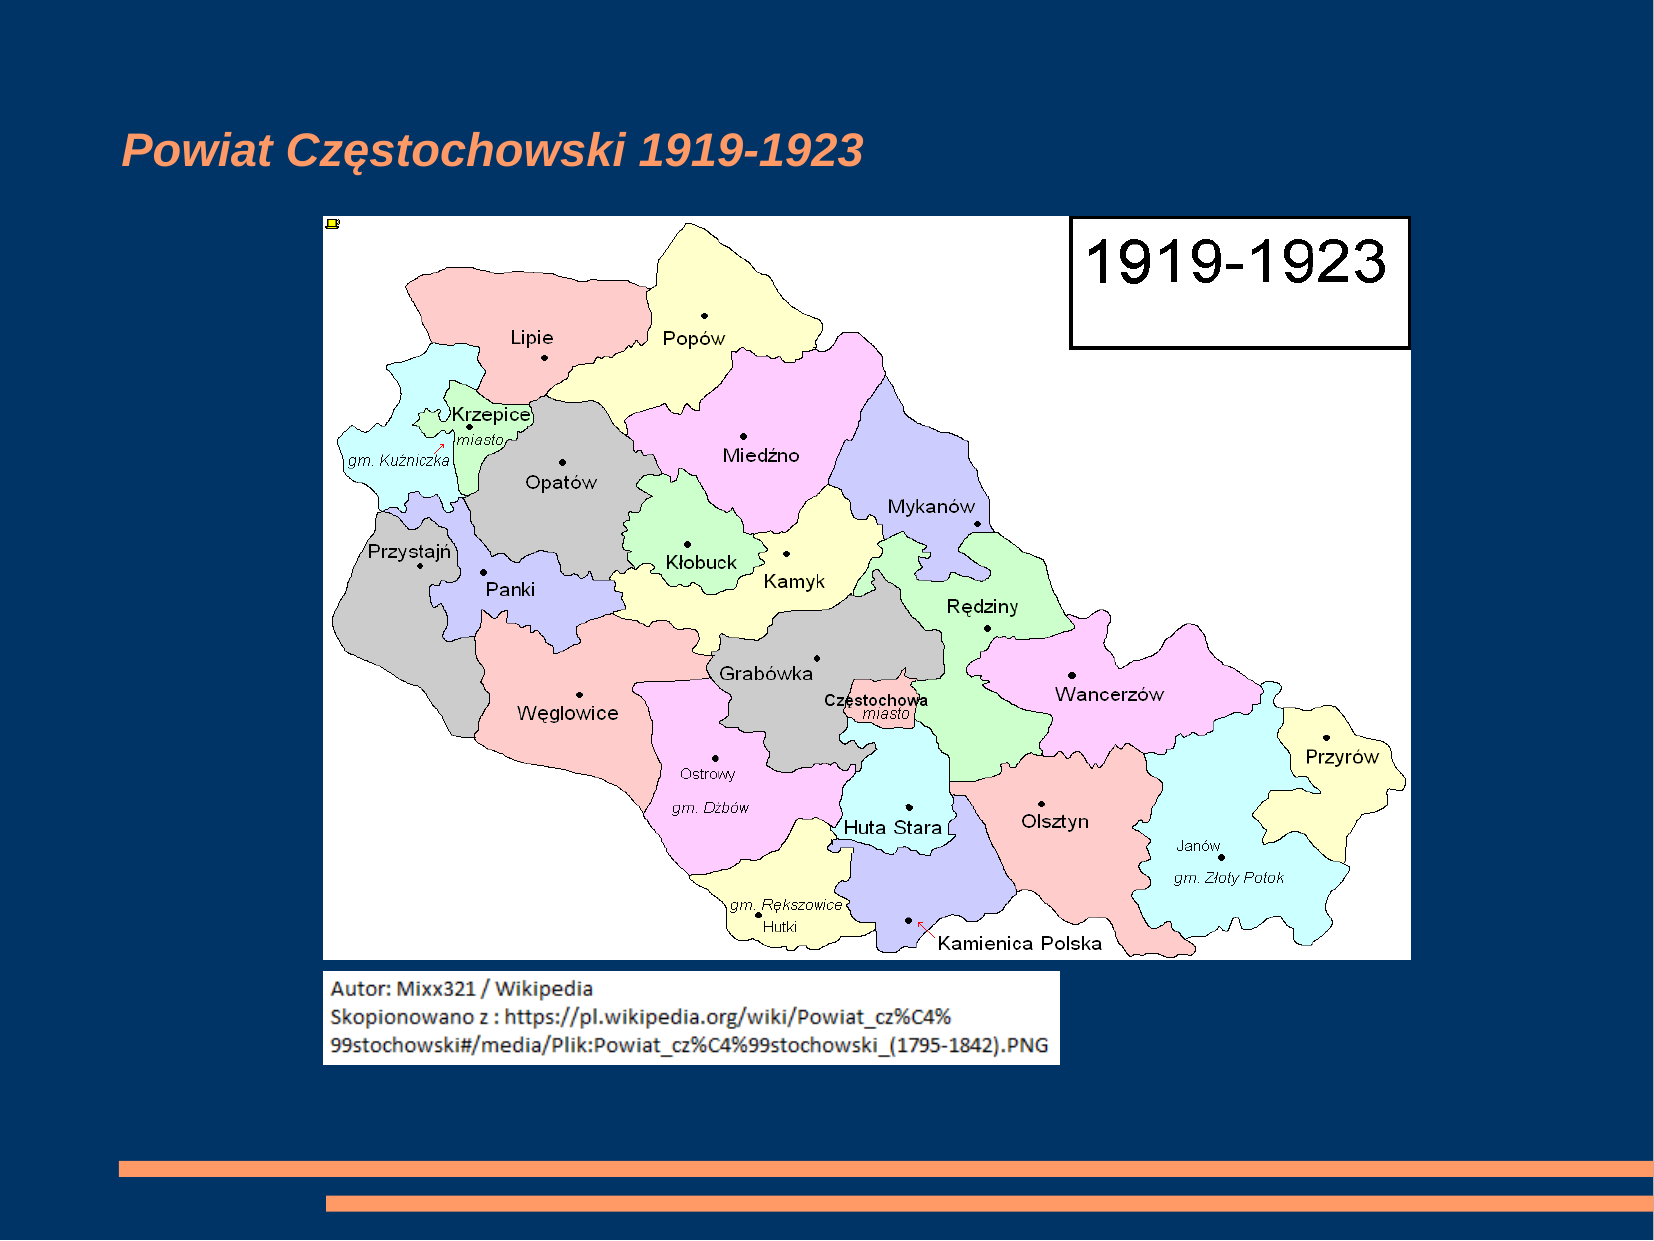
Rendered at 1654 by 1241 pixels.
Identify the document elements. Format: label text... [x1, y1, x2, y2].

picture [323, 216, 1411, 961]
picture [323, 971, 1060, 1066]
title Powiat Częstochowski 1919-1923 [121, 46, 1534, 254]
